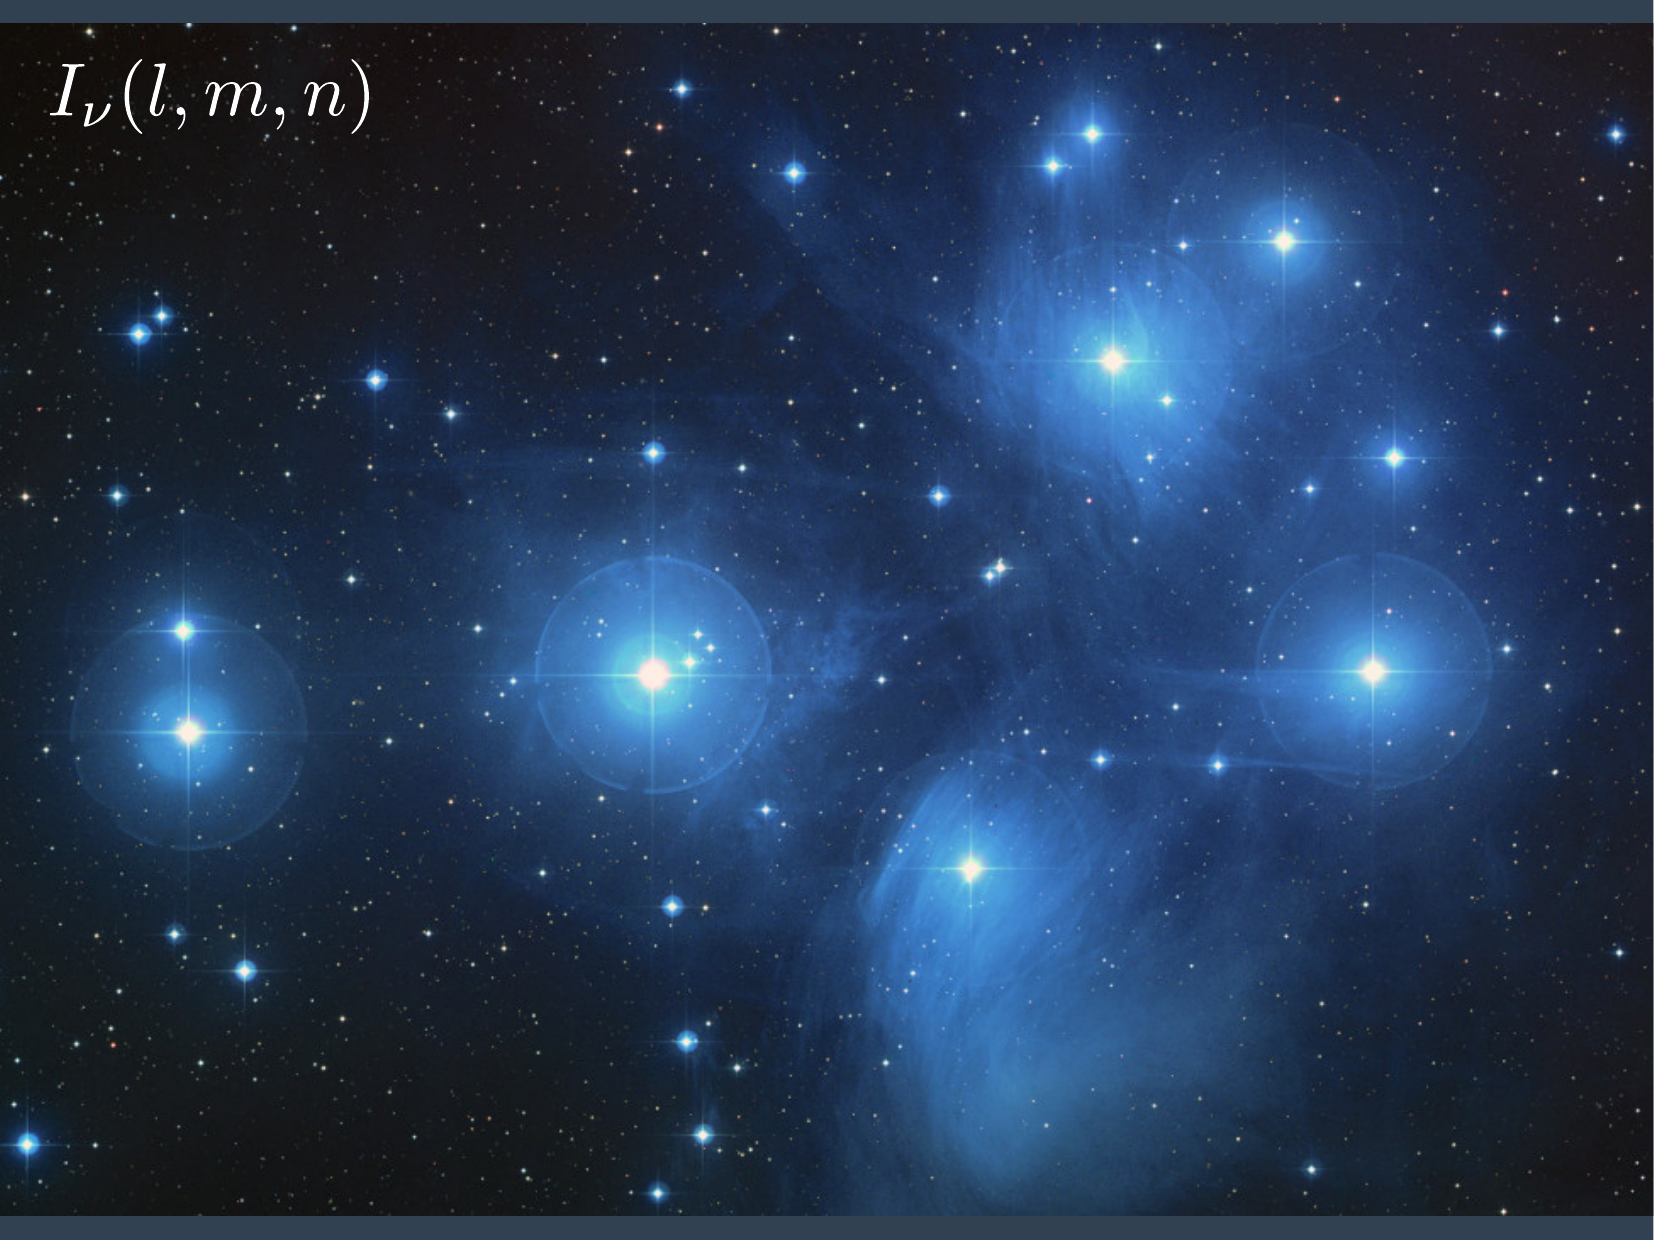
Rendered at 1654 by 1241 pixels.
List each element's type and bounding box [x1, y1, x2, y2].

picture [0, 23, 1654, 1216]
text_box [47, 59, 377, 134]
